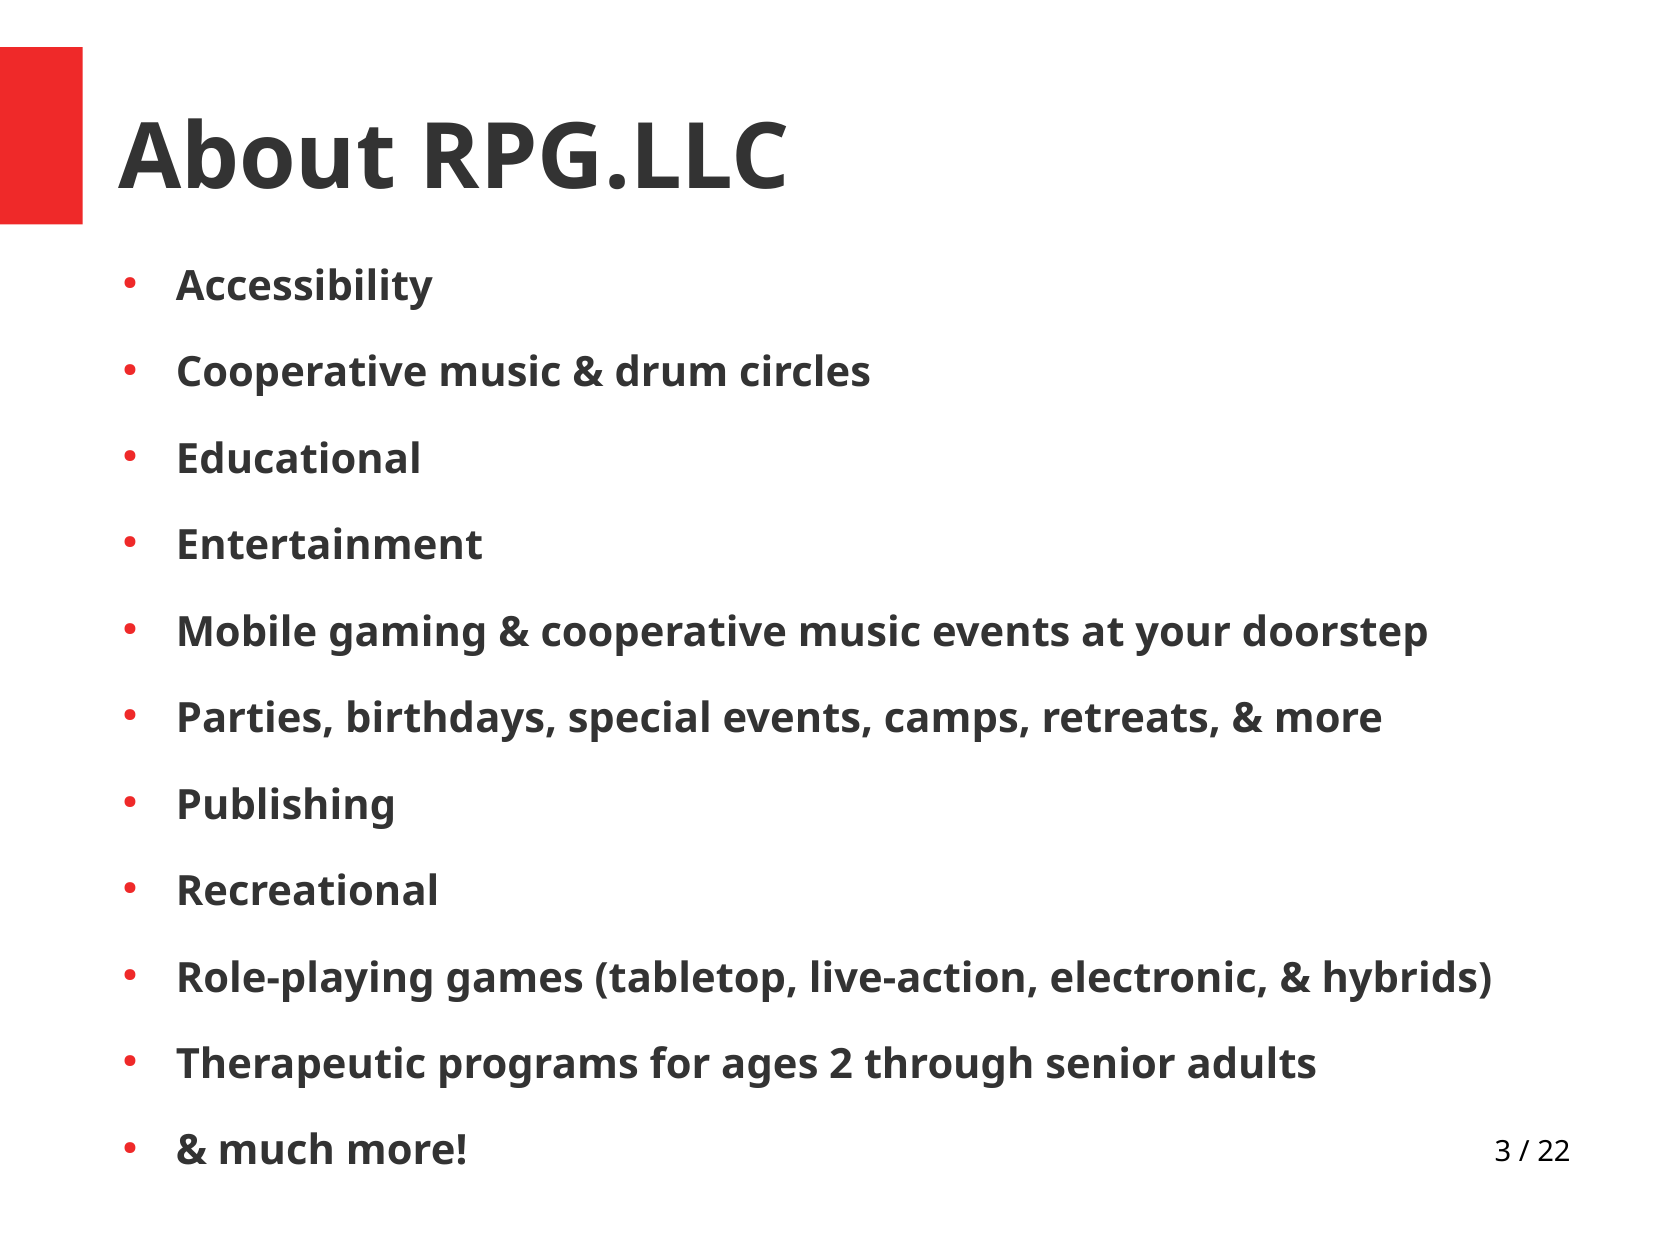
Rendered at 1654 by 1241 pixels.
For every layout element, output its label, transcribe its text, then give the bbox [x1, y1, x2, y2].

title About RPG.LLC [118, 49, 1571, 257]
list Accessibility Cooperative music & drum circles Educational Entertainment Mobile gaming & cooperative music events at your doorstep Parties, birthdays, special events, camps, retreats, & more Publishing Recreational Role-playing games (tabletop, live-action, electronic, & hybrids) Therapeutic programs for ages 2 through senior adults & much more! [105, 255, 1523, 976]
